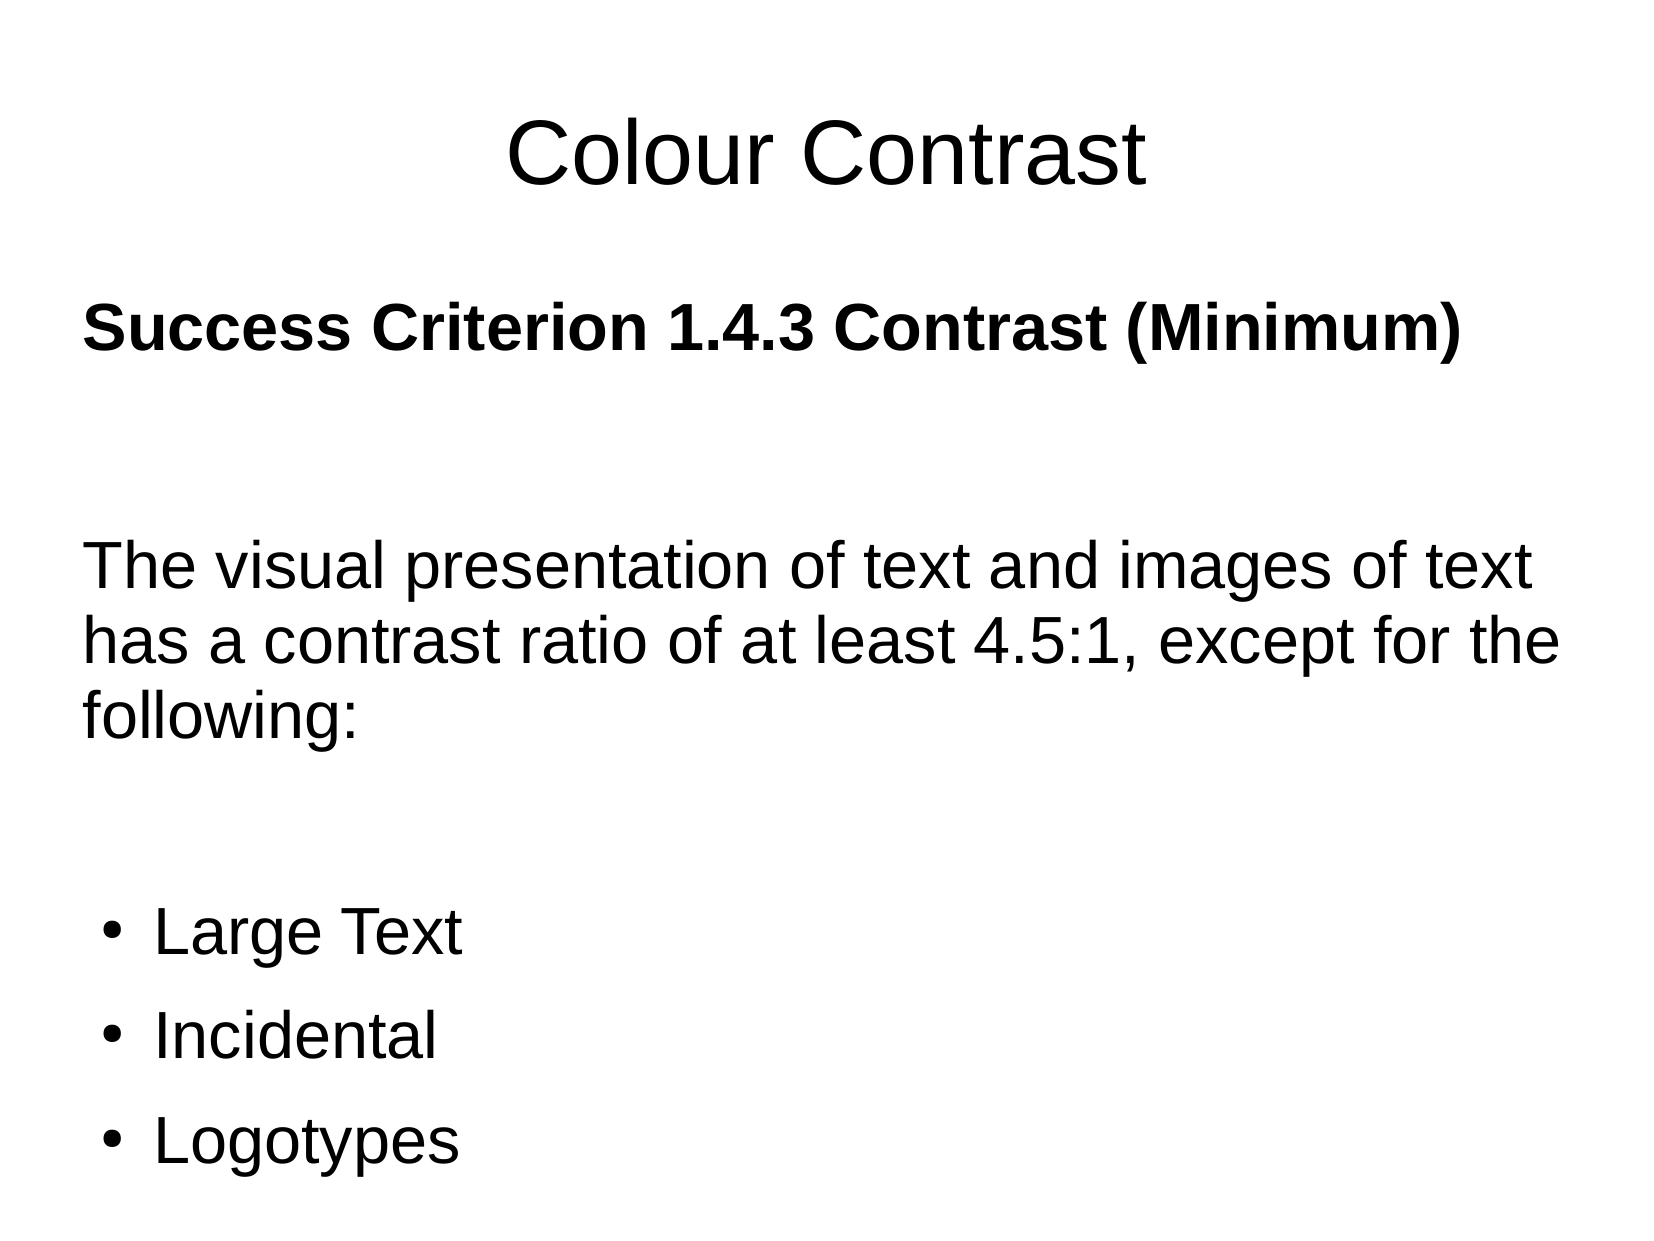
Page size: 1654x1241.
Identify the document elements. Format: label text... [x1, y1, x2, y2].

title Colour Contrast [82, 49, 1571, 257]
list Success Criterion 1.4.3 Contrast (Minimum) The visual presentation of text and images of text has a contrast ratio of at least 4.5:1, except for the following: Large Text Incidental Logotypes [82, 290, 1571, 1176]
